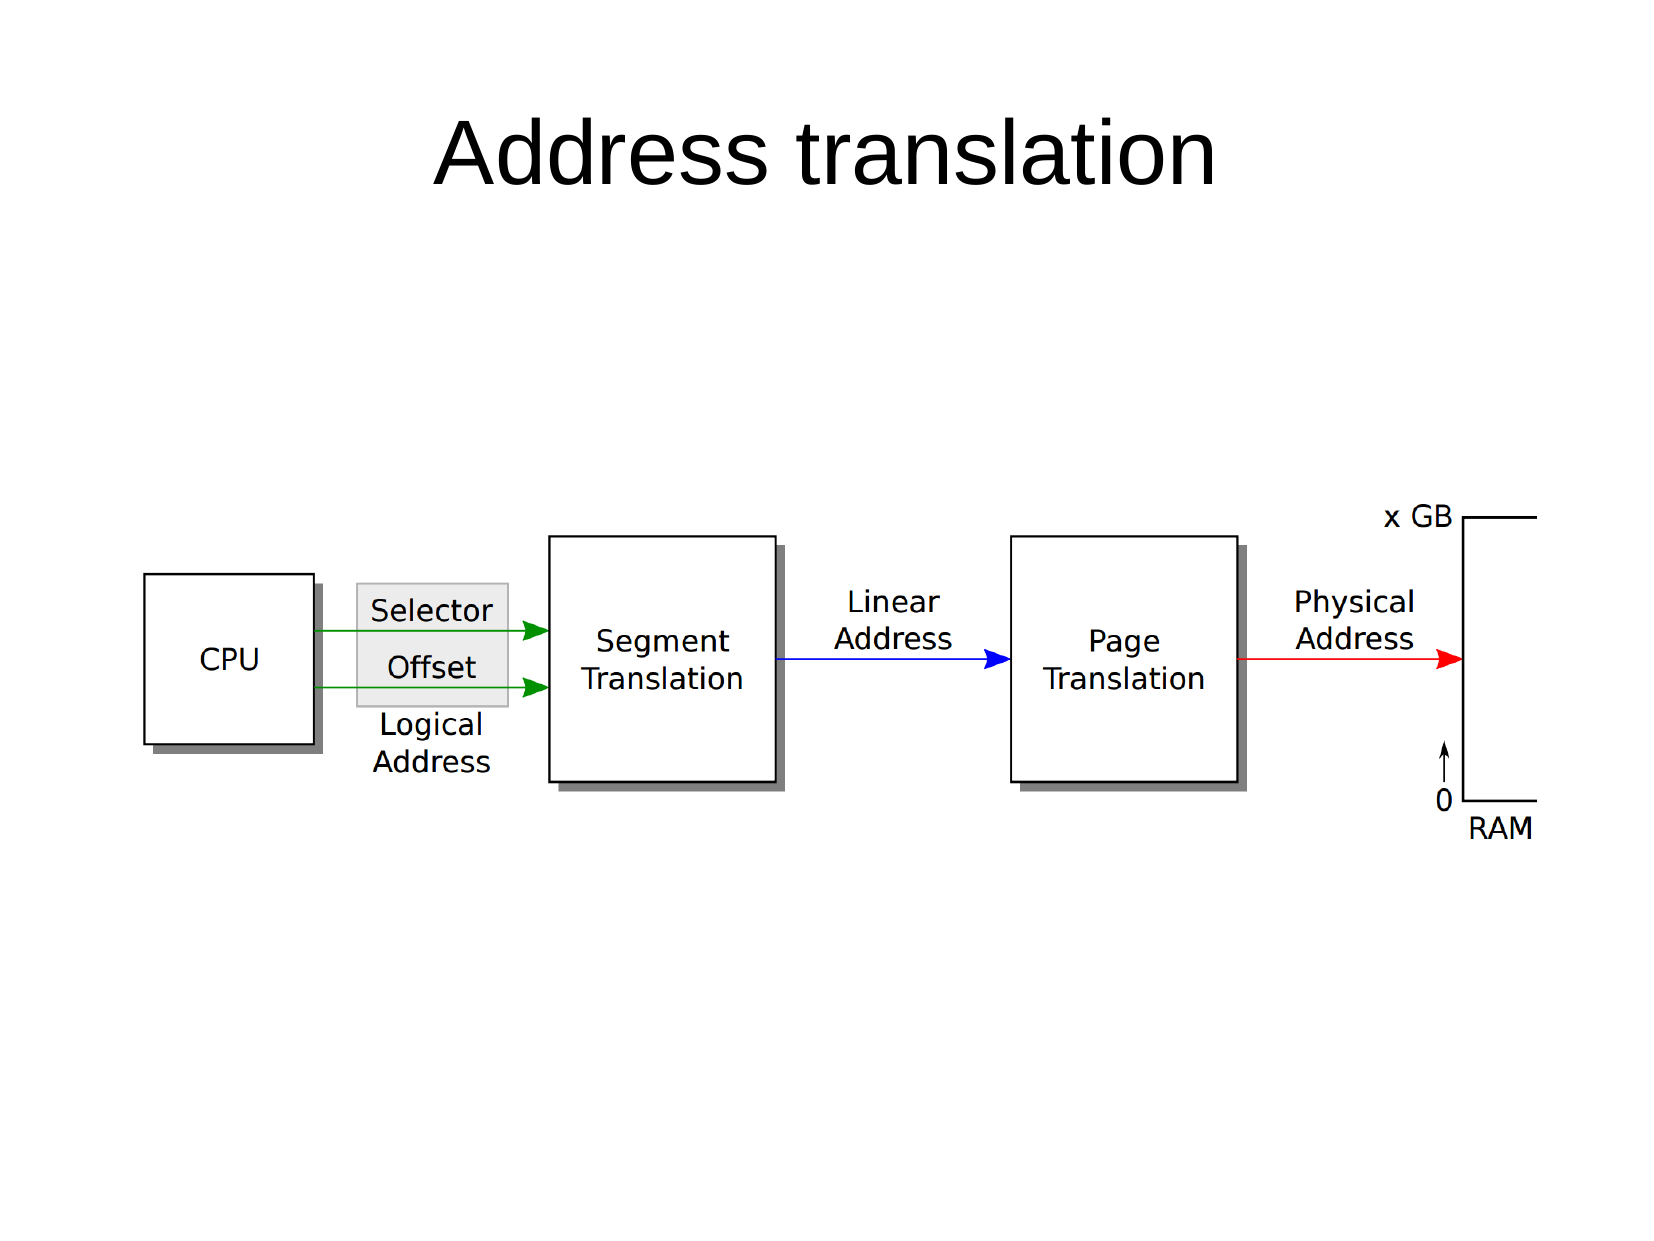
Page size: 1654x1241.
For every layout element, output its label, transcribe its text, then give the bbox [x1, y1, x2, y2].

title Address translation [82, 49, 1571, 257]
picture [82, 440, 1571, 859]
